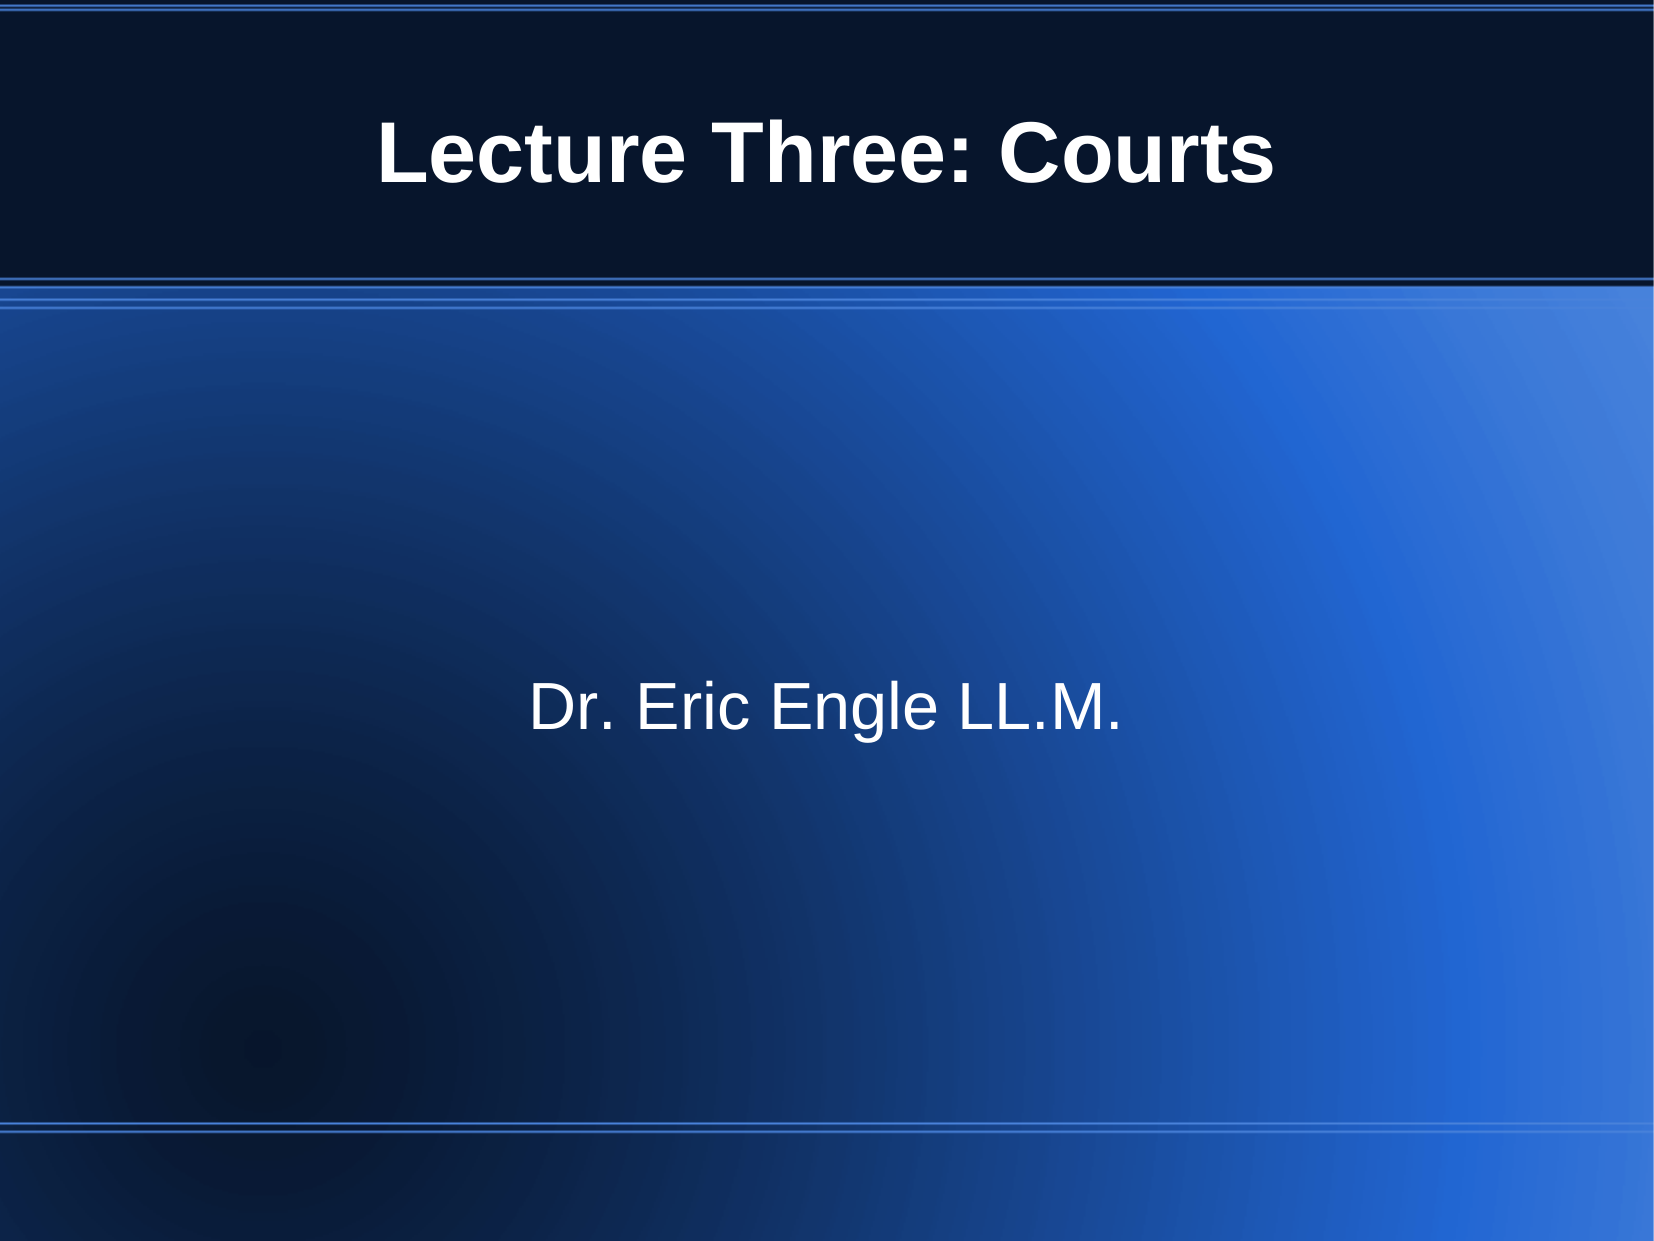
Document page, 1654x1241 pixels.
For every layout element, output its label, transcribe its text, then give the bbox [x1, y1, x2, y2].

subtitle Dr. Eric Engle LL.M. [82, 355, 1571, 1058]
title Lecture Three: Courts [82, 49, 1571, 257]
picture [0, 0, 1654, 1241]
